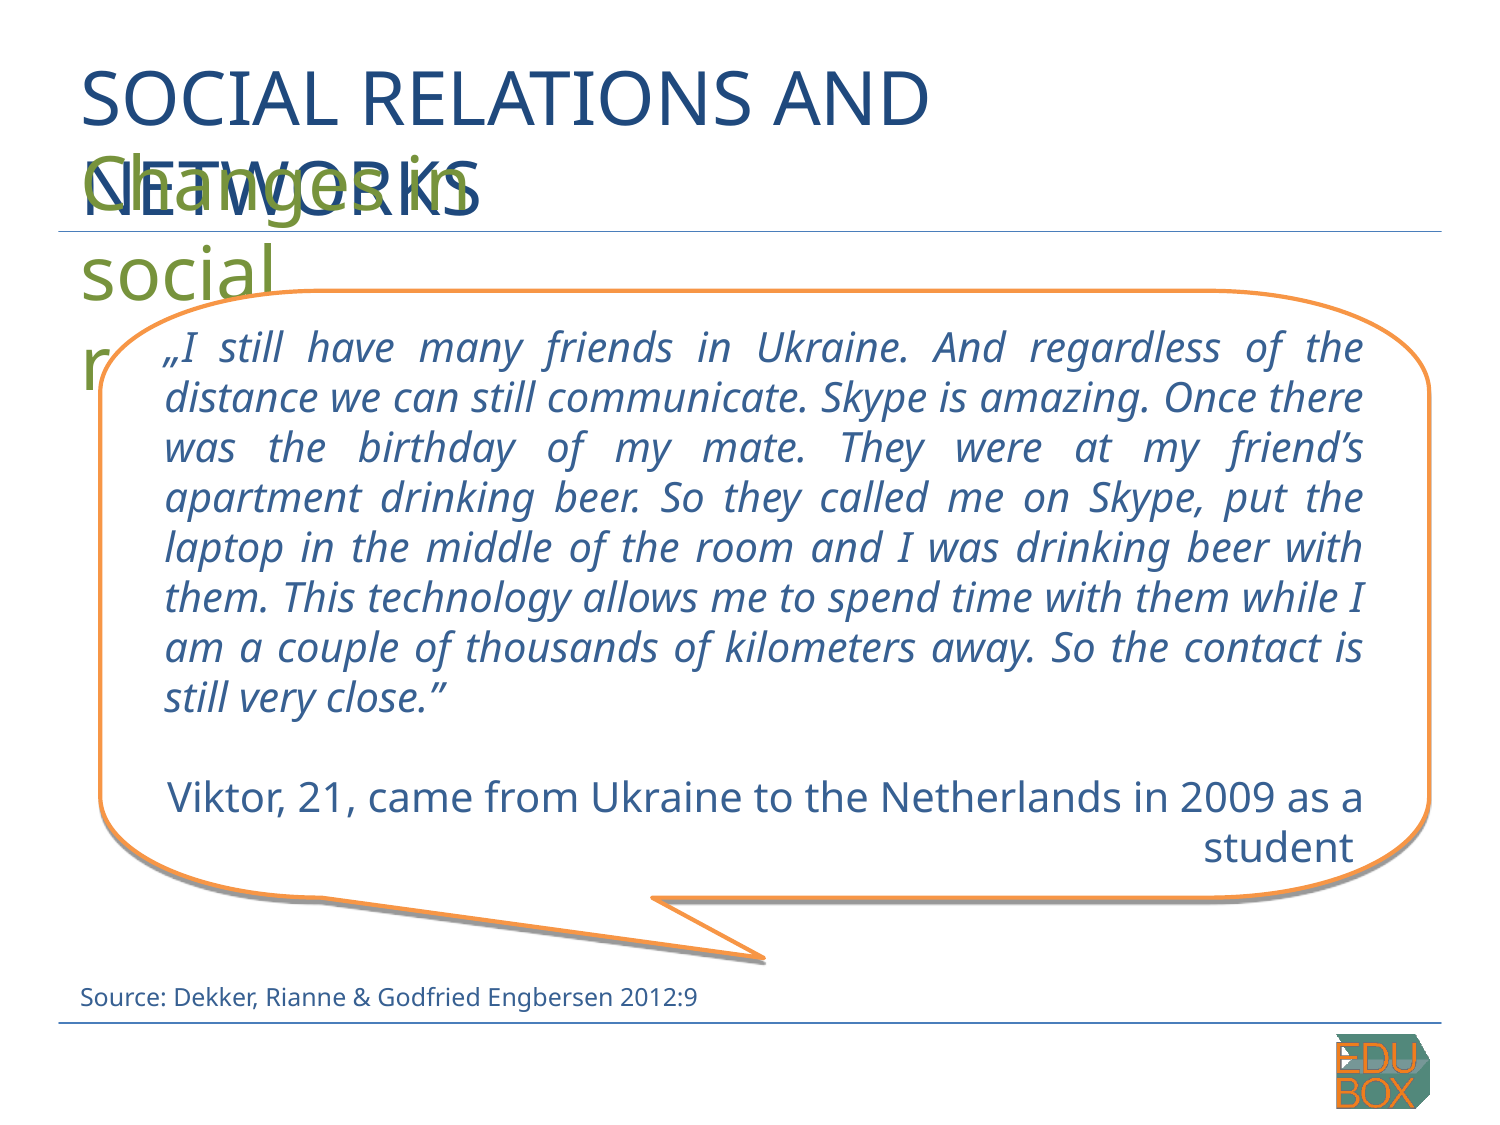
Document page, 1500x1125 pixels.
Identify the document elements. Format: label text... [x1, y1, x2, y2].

picture [1328, 1028, 1437, 1114]
text_box Source: Dekker, Rianne & Godfried Engbersen 2012:9 [64, 973, 1472, 1019]
title SOCIAL RELATIONS AND NETWORKS [64, 42, 1459, 153]
text_box „I still have many friends in Ukraine. And regardless of the distance we can still communicate. Skype is amazing. Once there was the birthday of my mate. They were at my friend’s apartment drinking beer. So they called me on Skype, put the laptop in the middle of the room and I was drinking beer with them. This technology allows me to spend time with them while I am a couple of thousands of kilometers away. So the contact is still very close.” Viktor, 21, came from Ukraine to the Netherlands in 2009 as a student [100, 290, 1430, 959]
list Changes in social relations [64, 127, 1040, 247]
